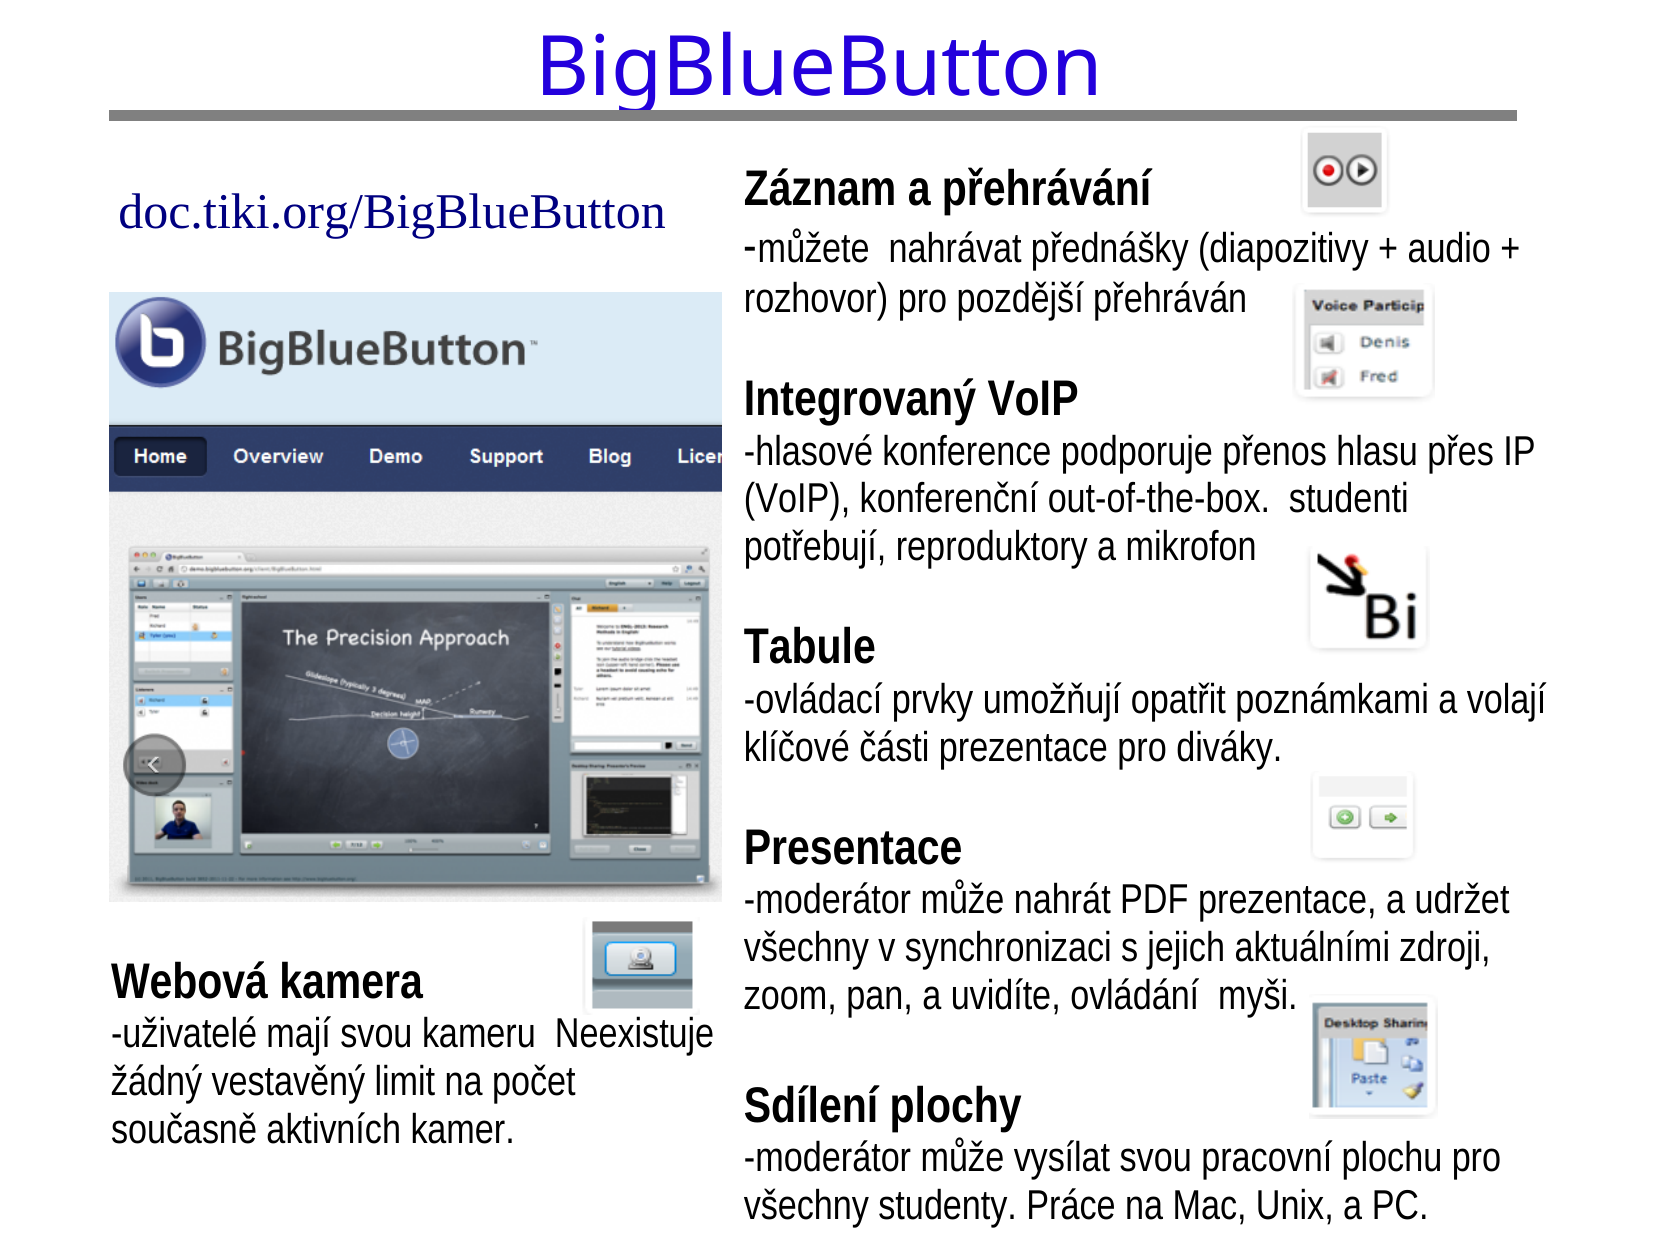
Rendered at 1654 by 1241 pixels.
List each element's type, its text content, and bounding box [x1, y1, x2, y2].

picture [1292, 283, 1435, 406]
picture [1309, 994, 1438, 1119]
picture [1300, 125, 1391, 218]
text_box doc.tiki.org/BigBlueButton [118, 183, 718, 240]
picture [1300, 546, 1430, 655]
picture [1310, 771, 1418, 865]
title BigBlueButton [75, 15, 1564, 112]
picture [109, 292, 722, 903]
text_box Záznam a přehrávání -můžete nahrávat přednášky (diapozitivy + audio + rozhovor) pro pozdější přehráván Integrovaný VoIP -hlasové konference podporuje přenos hlasu přes IP (VoIP), konferenční out-of-the-box. studenti potřebují, reproduktory a mikrofon Tabule -ovládací prvky umožňují opatřit poznámkami a volají klíčové části prezentace pro diváky. Presentace -moderátor může nahrát PDF prezentace, a udržet všechny v synchronizaci s jejich aktuálními zdroji, zoom, pan, a uvidíte, ovládání myši. Sdílení plochy -moderátor může vysílat svou pracovní plochu pro všechny studenty. Práce na Mac, Unix, a PC. [743, 158, 1561, 1228]
text_box Webová kamera -uživatelé mají svou kameru Neexistuje žádný vestavěný limit na počet současně aktivních kamer. [111, 951, 730, 1182]
picture [582, 917, 700, 1015]
